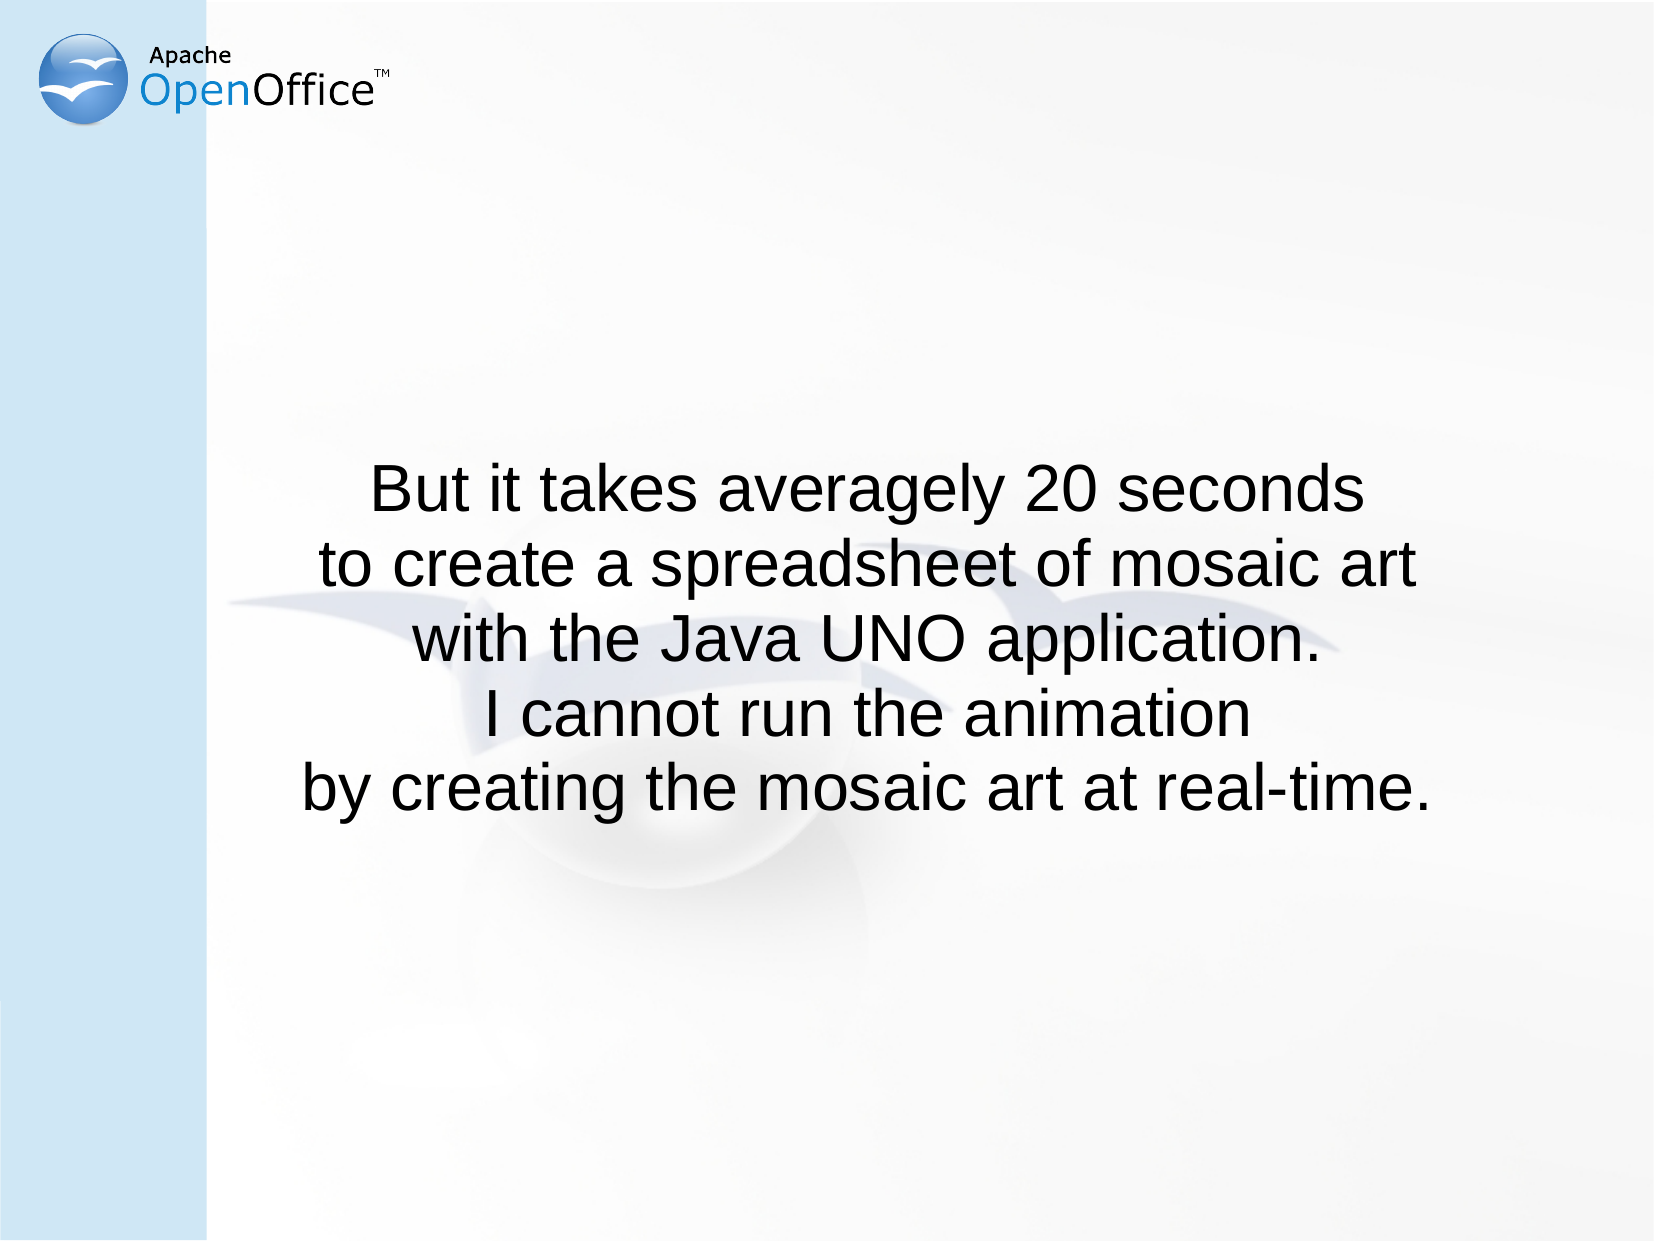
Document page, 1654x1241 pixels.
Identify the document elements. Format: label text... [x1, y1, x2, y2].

picture [35, 2, 1654, 1241]
subtitle But it takes averagely 20 seconds to create a spreadsheet of mosaic art with the Java UNO application. I cannot run the animation by creating the mosaic art at real-time. [165, 108, 1571, 1168]
